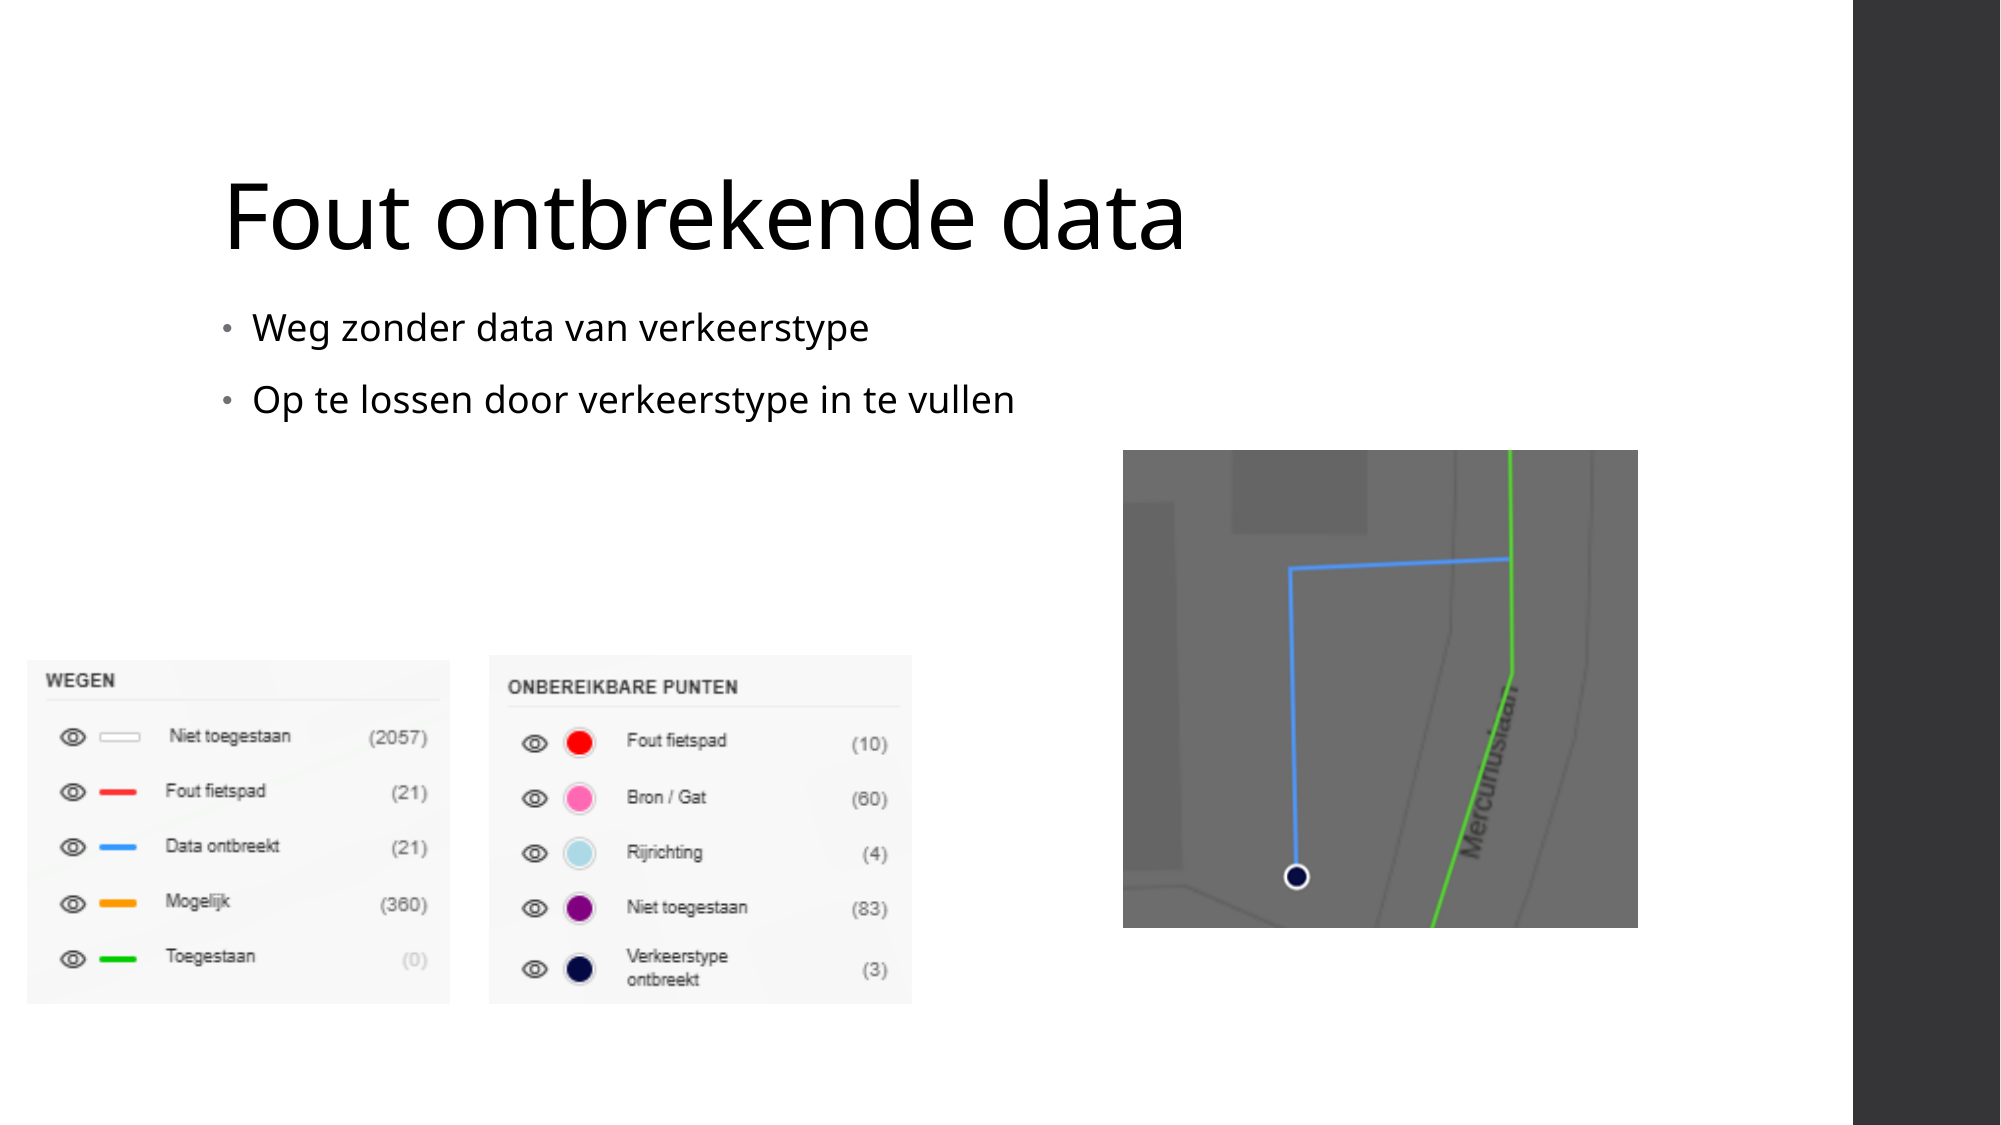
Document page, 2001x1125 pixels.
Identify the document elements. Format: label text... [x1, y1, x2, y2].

list Weg zonder data van verkeerstype Op te lossen door verkeerstype in te vullen [206, 299, 1617, 1014]
picture [1123, 450, 1638, 928]
picture [27, 660, 450, 1004]
picture [489, 655, 912, 1004]
title Fout ontbrekende data [206, 60, 1797, 278]
